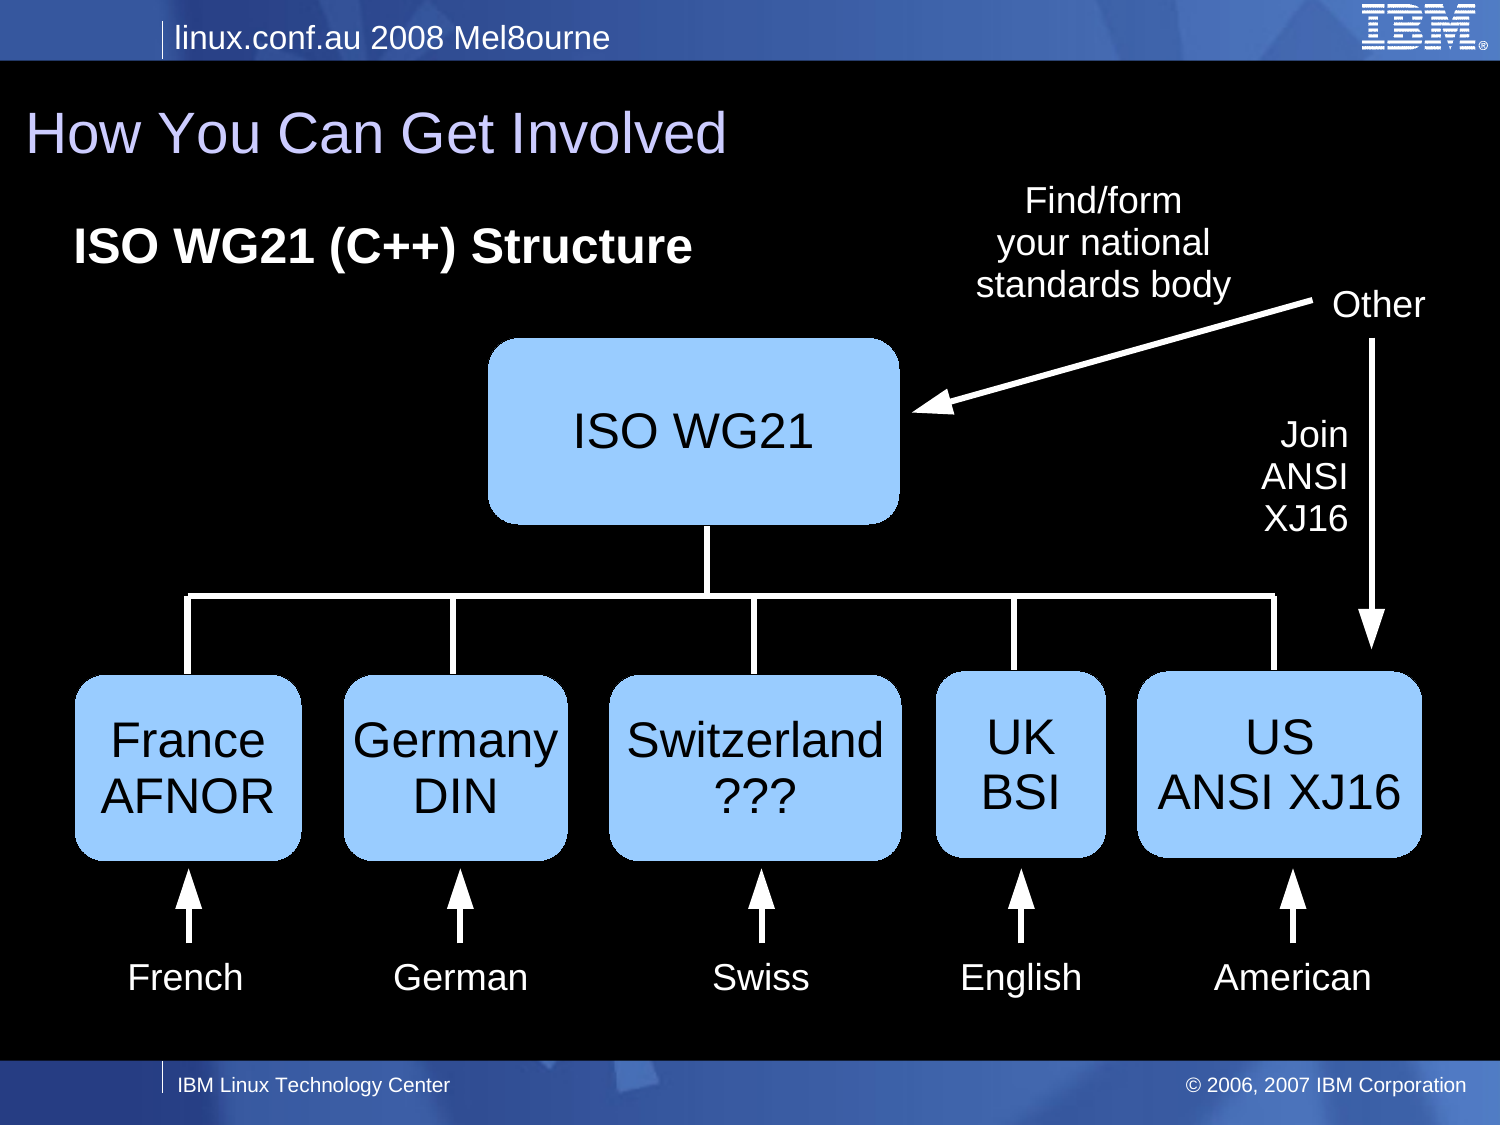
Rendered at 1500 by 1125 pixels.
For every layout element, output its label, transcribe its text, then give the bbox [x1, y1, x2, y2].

text_box Join ANSI XJ16 [1246, 405, 1364, 547]
picture [0, 0, 1500, 60]
text_box Other [1317, 275, 1441, 333]
text_box German [378, 949, 544, 1006]
text_box France AFNOR [74, 674, 303, 862]
text_box Germany DIN [343, 674, 569, 862]
text_box UK BSI [935, 670, 1107, 859]
text_box ISO WG21 [487, 337, 901, 526]
text_box US ANSI XJ16 [1136, 670, 1423, 859]
text_box English [945, 949, 1098, 1006]
text_box Find/form your national standards body [961, 171, 1247, 313]
picture [0, 1061, 1500, 1125]
text_box Switzerland ??? [608, 674, 903, 862]
text_box Swiss [697, 949, 825, 1006]
list ISO WG21 (C++) Structure [73, 218, 1438, 338]
text_box American [1199, 949, 1387, 1006]
title How You Can Get Involved [25, 94, 1378, 177]
text_box French [112, 949, 259, 1006]
